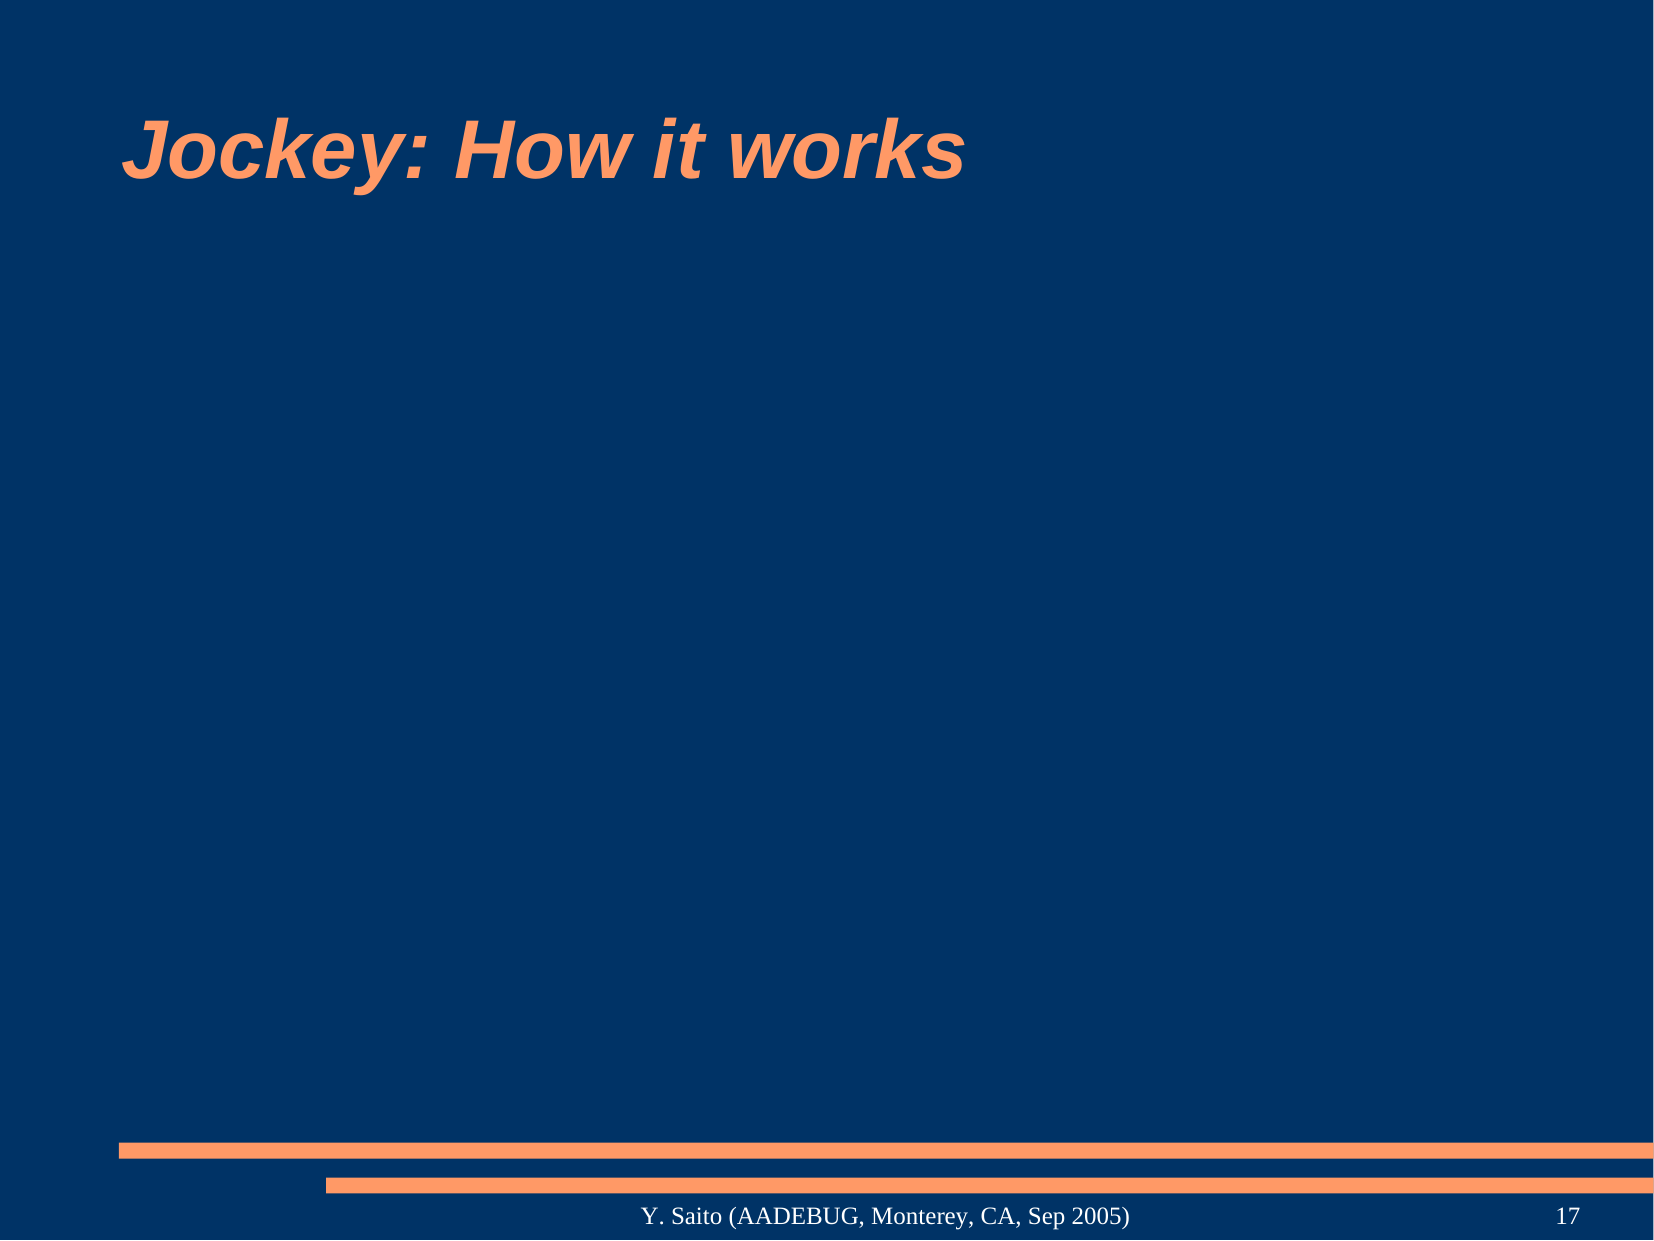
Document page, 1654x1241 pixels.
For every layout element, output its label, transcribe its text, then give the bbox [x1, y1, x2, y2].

title Jockey: How it works [121, 46, 1534, 254]
